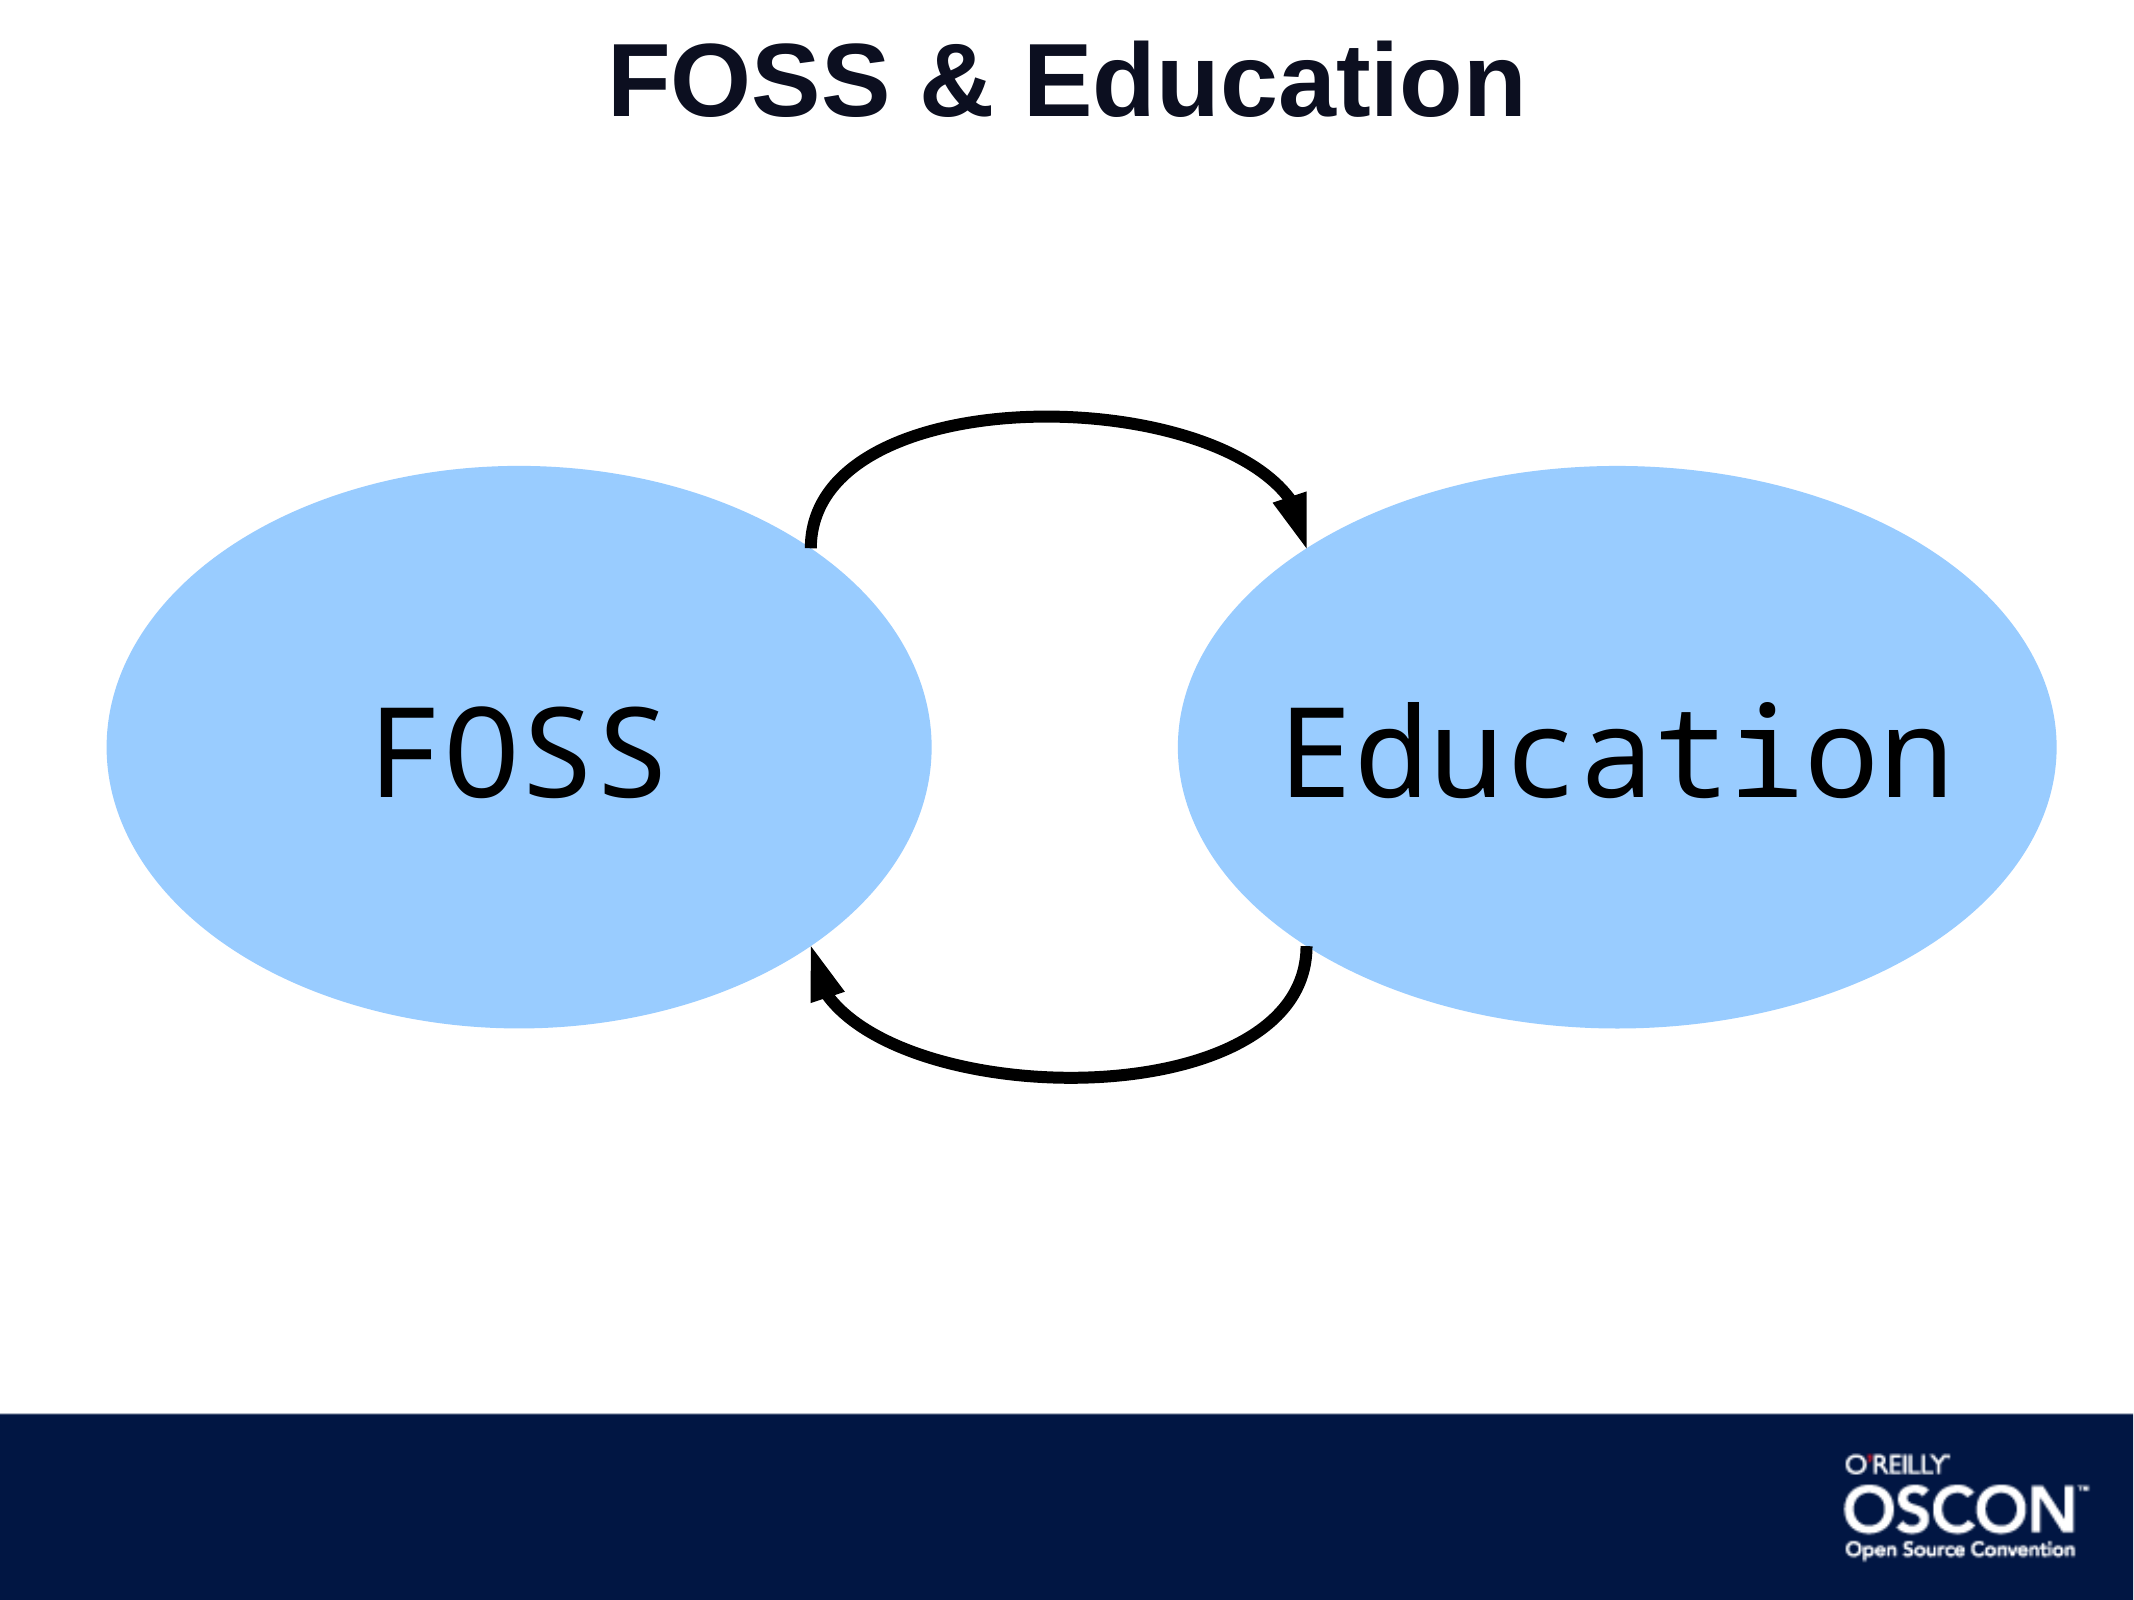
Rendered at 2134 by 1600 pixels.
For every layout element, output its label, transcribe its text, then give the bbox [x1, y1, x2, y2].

text_box Education [1177, 465, 2057, 1029]
text_box FOSS [106, 465, 932, 1029]
title FOSS & Education [41, 0, 2094, 152]
picture [0, 0, 2134, 1600]
